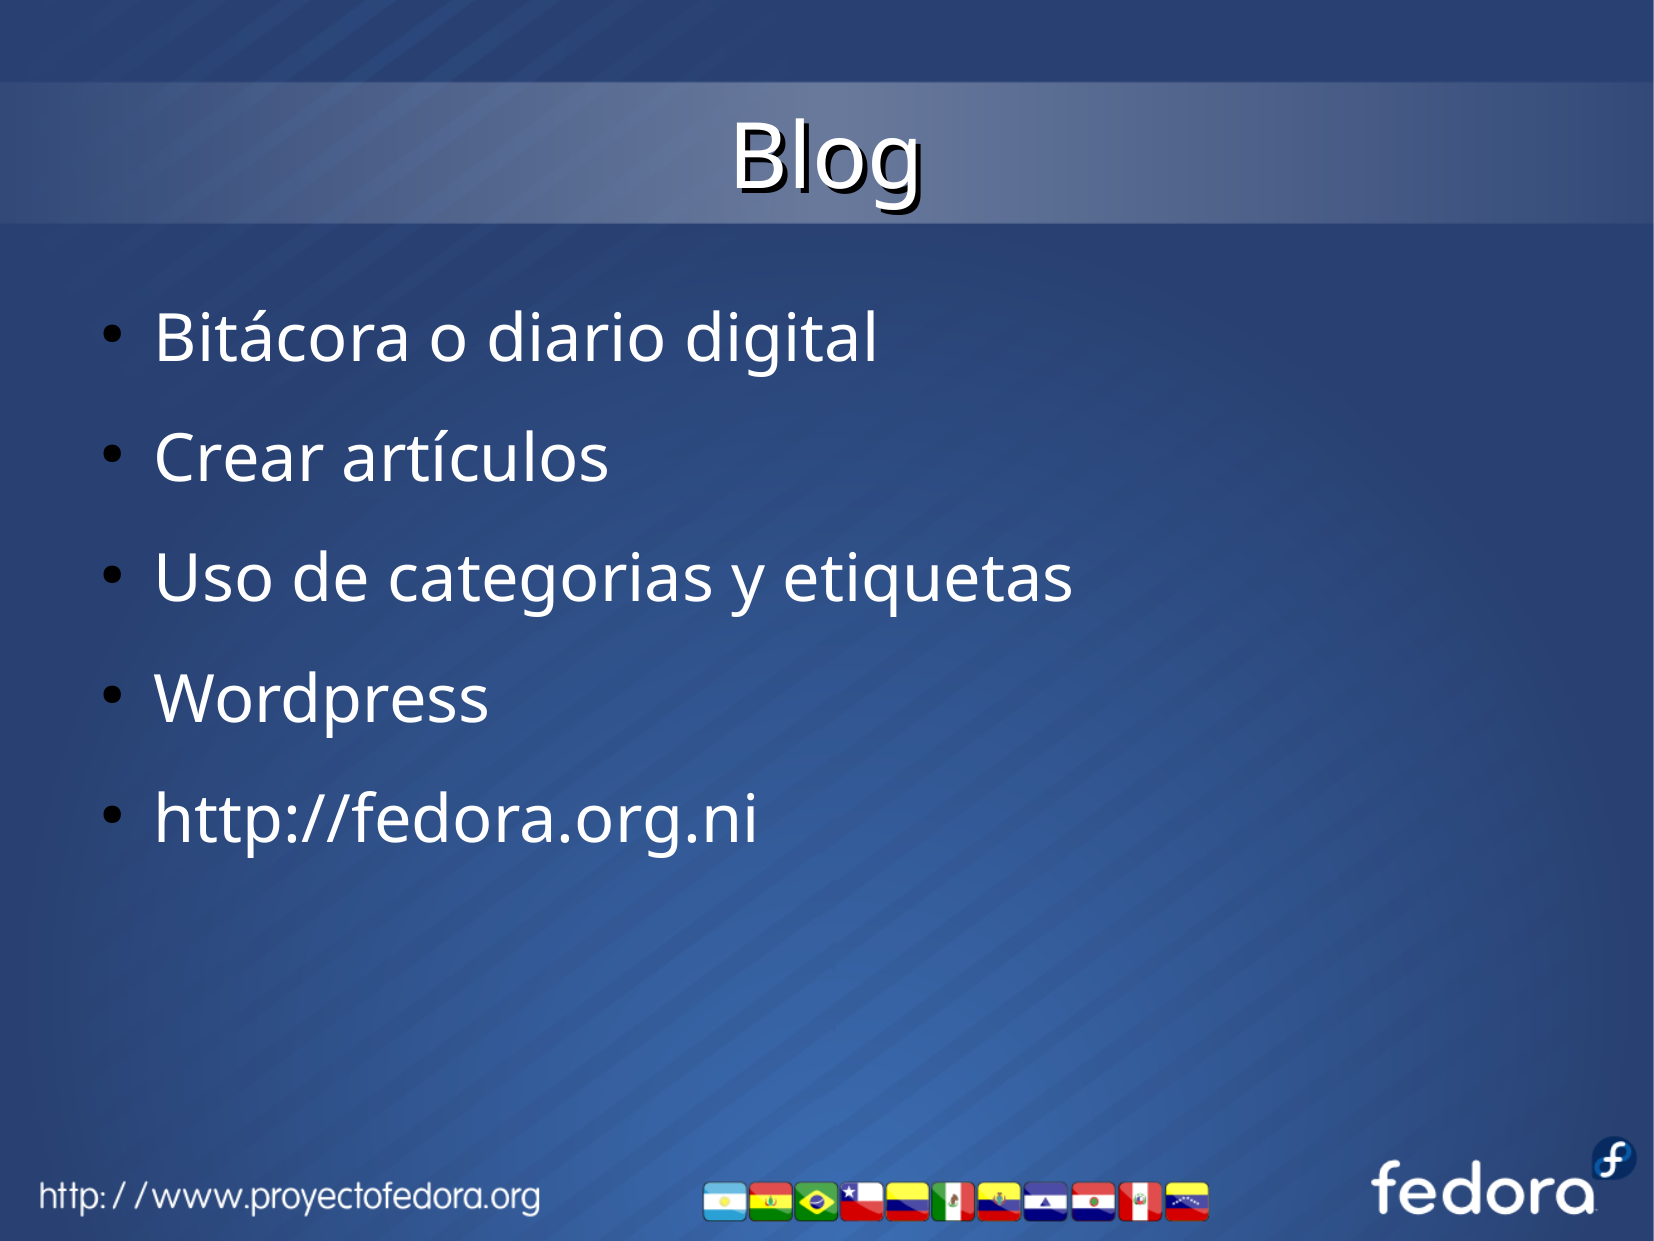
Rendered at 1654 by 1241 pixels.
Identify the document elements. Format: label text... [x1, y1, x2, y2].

picture [0, 0, 1654, 1241]
list Bitácora o diario digital Crear artículos Uso de categorias y etiquetas Wordpress http://fedora.org.ni [82, 290, 1571, 782]
title Blog [82, 56, 1571, 250]
